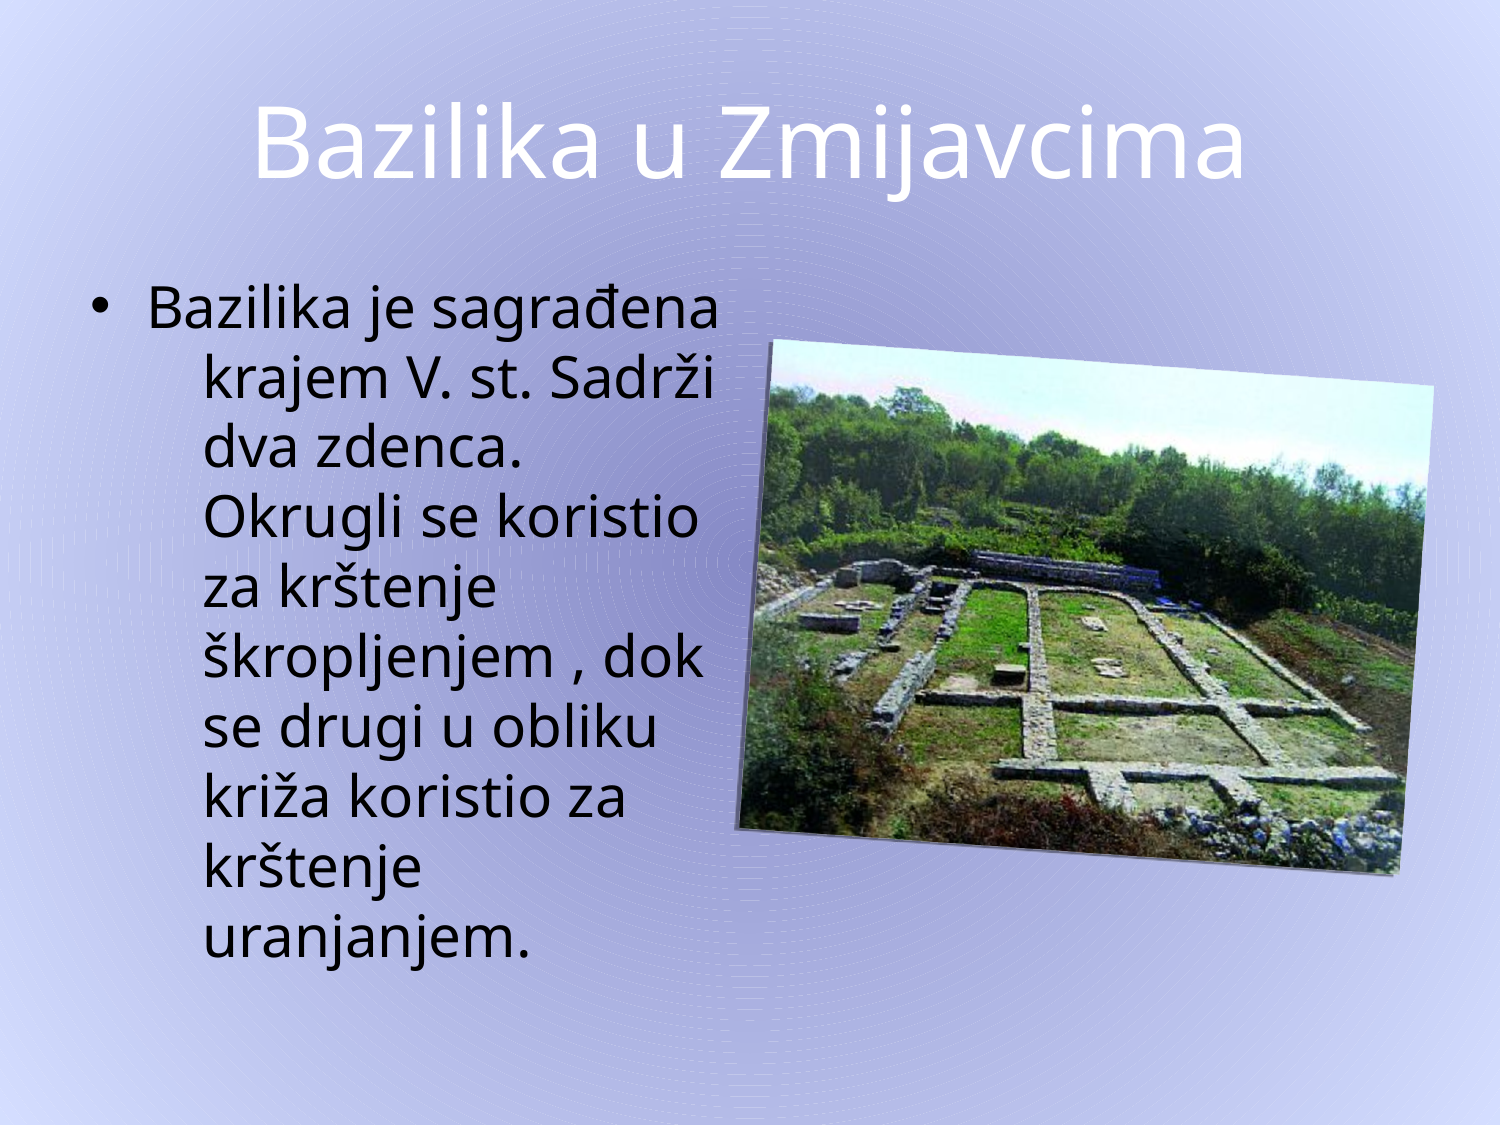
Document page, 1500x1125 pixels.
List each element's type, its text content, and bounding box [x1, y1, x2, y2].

title Bazilika u Zmijavcima [75, 45, 1426, 233]
list Bazilika je sagrađena krajem V. st. Sadrži dva zdenca. Okrugli se koristio za krštenje škropljenjem , dok se drugi u obliku križa koristio za krštenje uranjanjem. [75, 262, 738, 1005]
picture [738, 338, 1434, 876]
